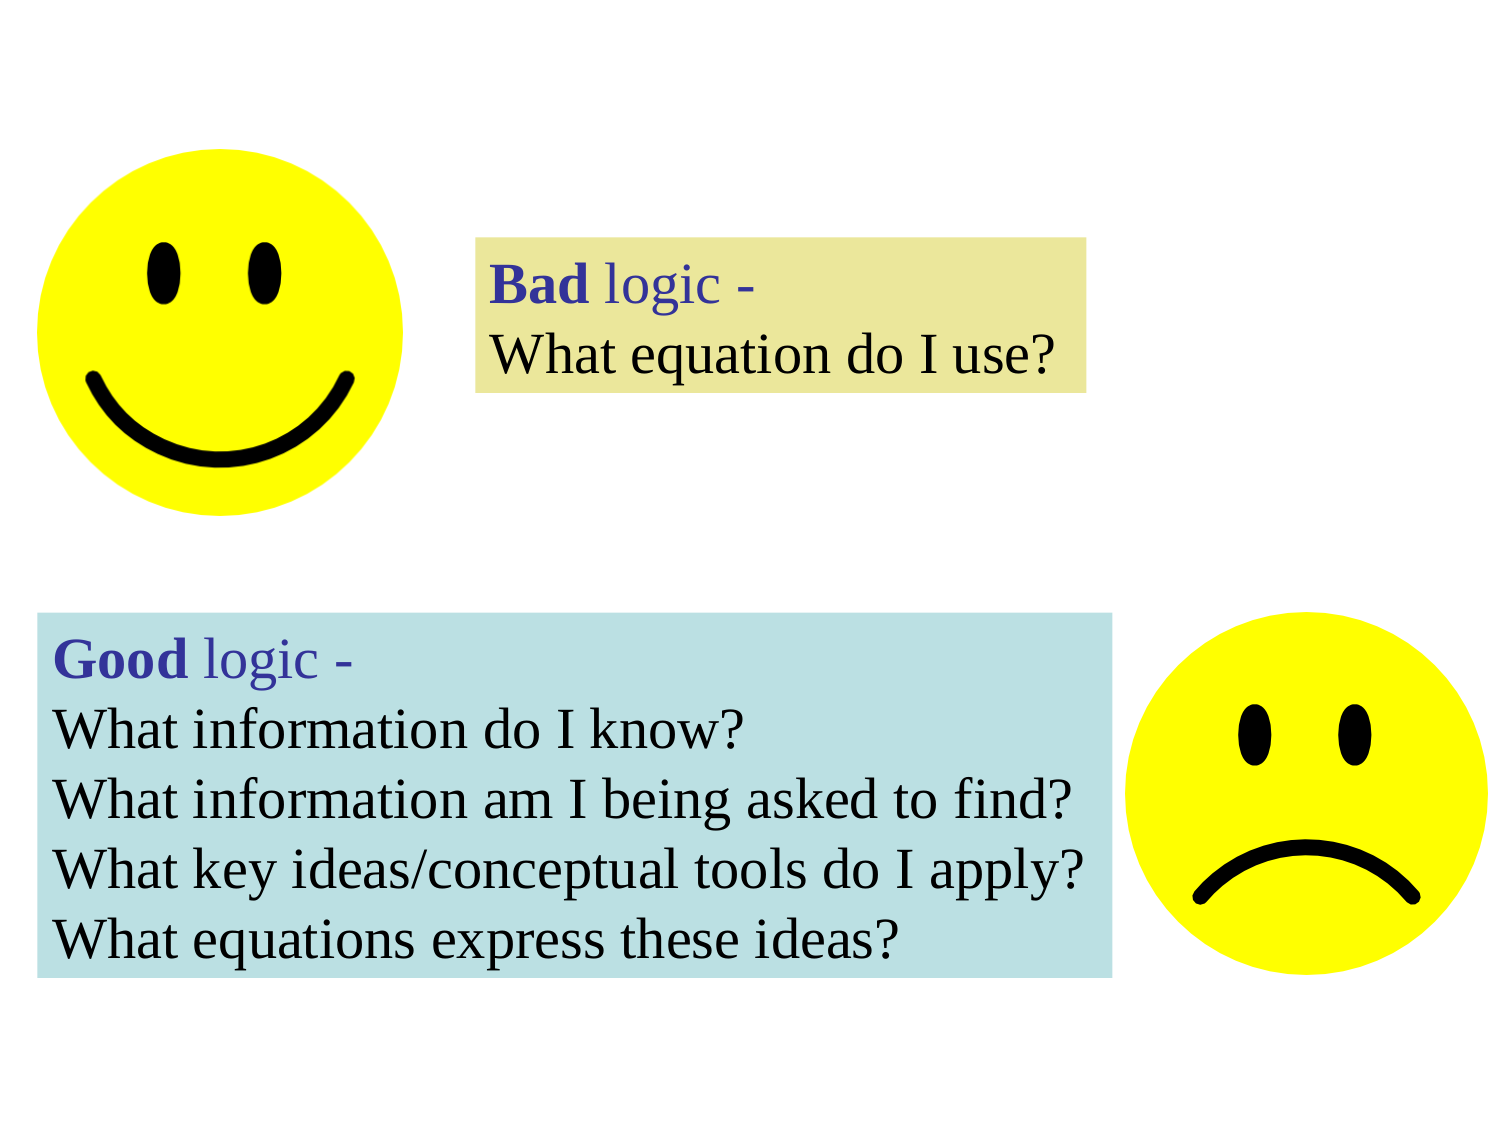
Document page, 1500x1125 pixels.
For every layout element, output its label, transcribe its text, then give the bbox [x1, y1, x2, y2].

text_box Bad logic - What equation do I use? [475, 237, 1087, 393]
picture [1125, 612, 1488, 976]
text_box Good logic - What information do I know? What information am I being asked to find? What key ideas/conceptual tools do I apply? What equations express these ideas? [37, 612, 1113, 978]
picture [37, 149, 403, 516]
